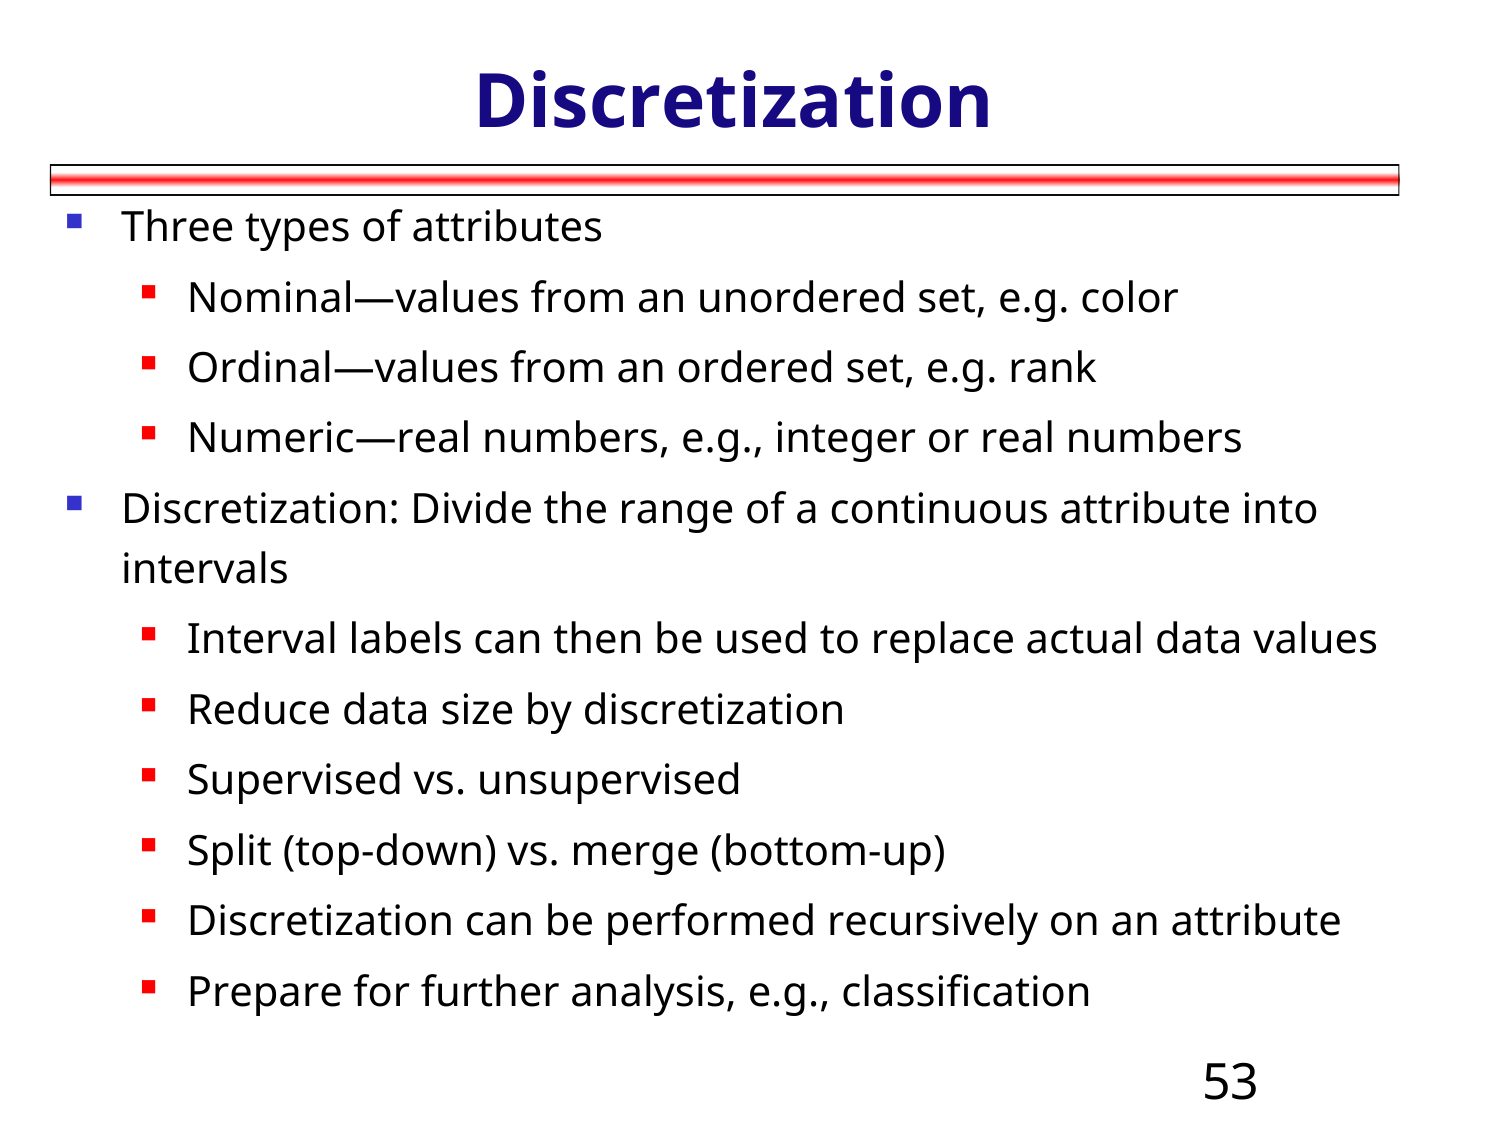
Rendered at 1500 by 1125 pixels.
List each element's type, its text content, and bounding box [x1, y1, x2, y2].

text_box <number> [1187, 1062, 1500, 1125]
list Three types of attributes Nominal—values from an unordered set, e.g. color Ordinal—values from an ordered set, e.g. rank Numeric—real numbers, e.g., integer or real numbers Discretization: Divide the range of a continuous attribute into intervals Interval labels can then be used to replace actual data values Reduce data size by discretization Supervised vs. unsupervised Split (top-down) vs. merge (bottom-up) Discretization can be performed recursively on an attribute Prepare for further analysis, e.g., classification [50, 182, 1450, 1072]
title Discretization [24, 44, 1463, 150]
